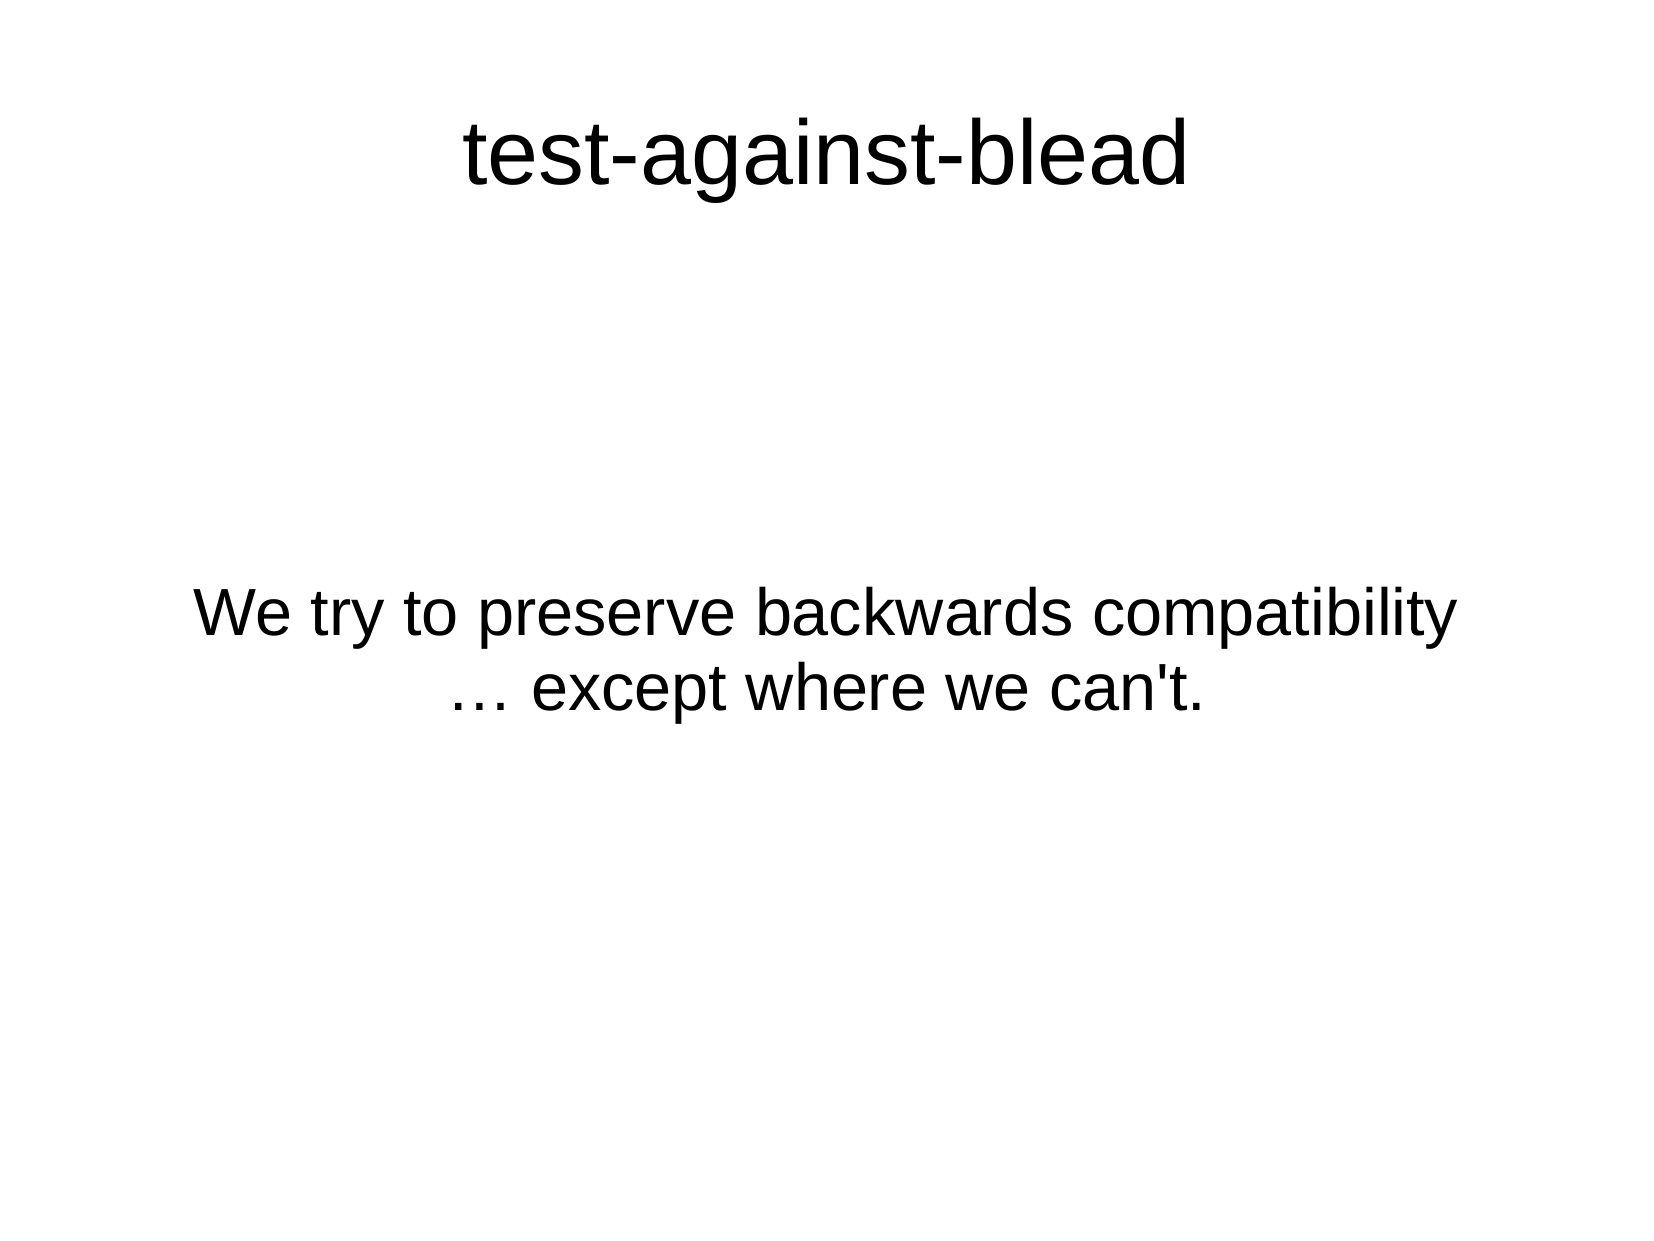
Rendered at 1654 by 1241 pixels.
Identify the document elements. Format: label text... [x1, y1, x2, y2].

subtitle We try to preserve backwards compatibility … except where we can't. [82, 290, 1571, 1010]
title test-against-blead [82, 49, 1571, 257]
